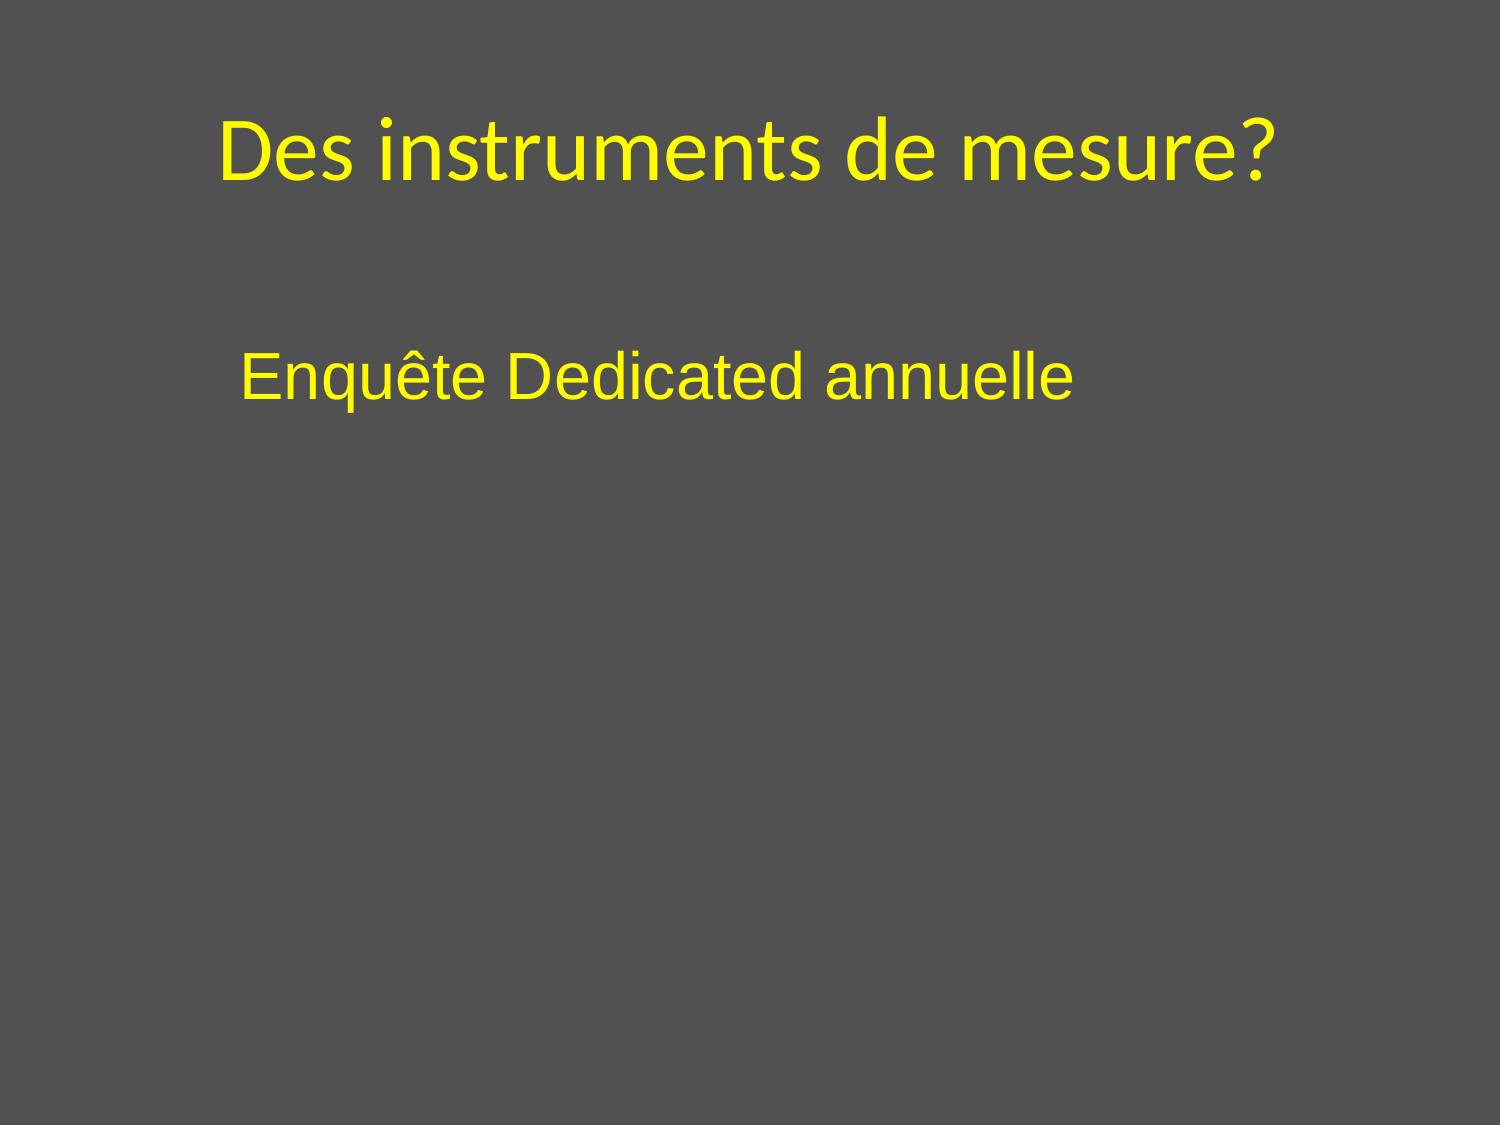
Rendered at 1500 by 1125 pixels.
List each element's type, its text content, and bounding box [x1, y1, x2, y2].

title Des instruments de mesure? [112, 24, 1388, 263]
text_box Enquête Dedicated annuelle [224, 324, 1277, 417]
